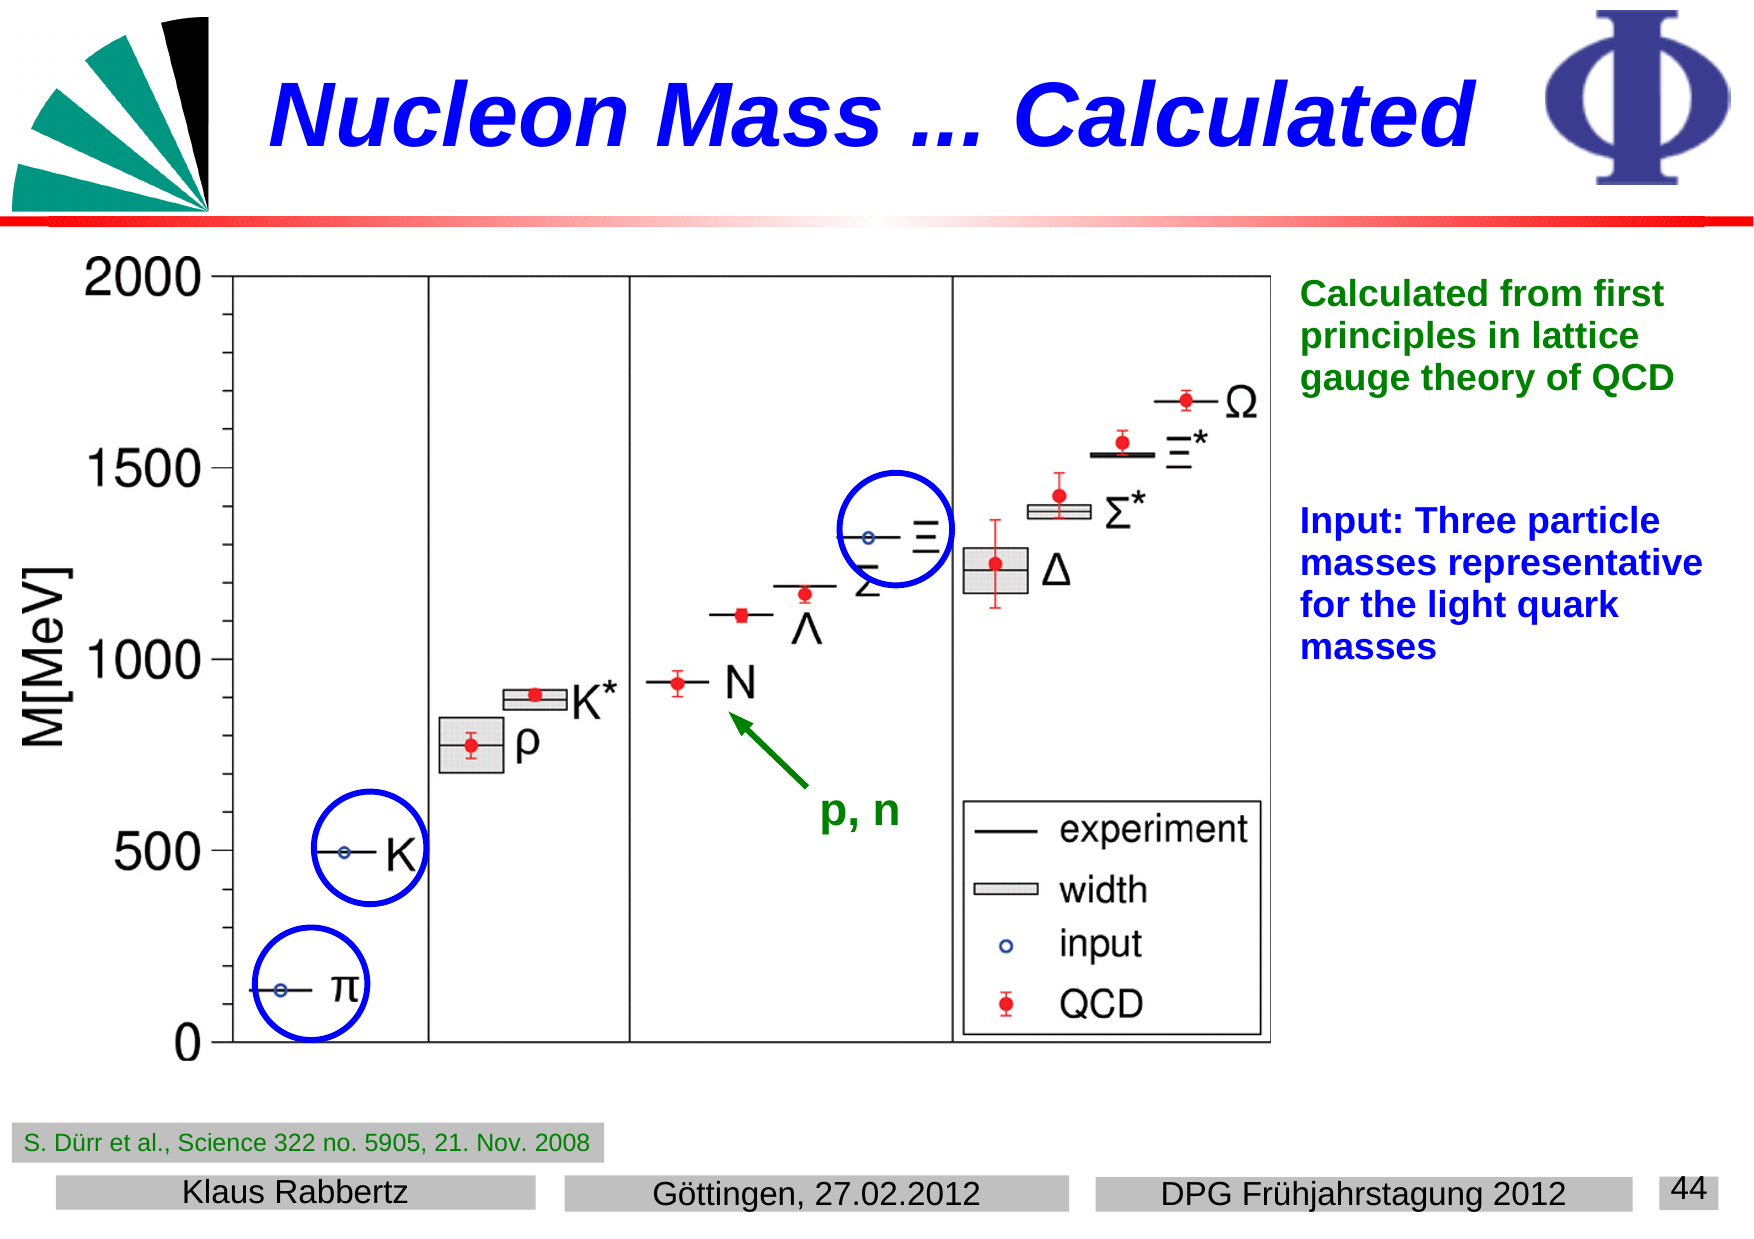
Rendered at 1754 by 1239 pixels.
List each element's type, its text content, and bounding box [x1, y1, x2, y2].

picture [12, 17, 209, 214]
text_box p, n [807, 777, 913, 841]
text_box S. Dürr et al., Science 322 no. 5905, 21. Nov. 2008 [11, 1122, 604, 1163]
title Nucleon Mass ... Calculated [220, 22, 1525, 207]
picture [1545, 10, 1731, 185]
picture [22, 256, 1271, 1061]
list Calculated from first principles in lattice gauge theory of QCD Input: Three particle masses representative for the light quark masses [1300, 272, 1734, 668]
